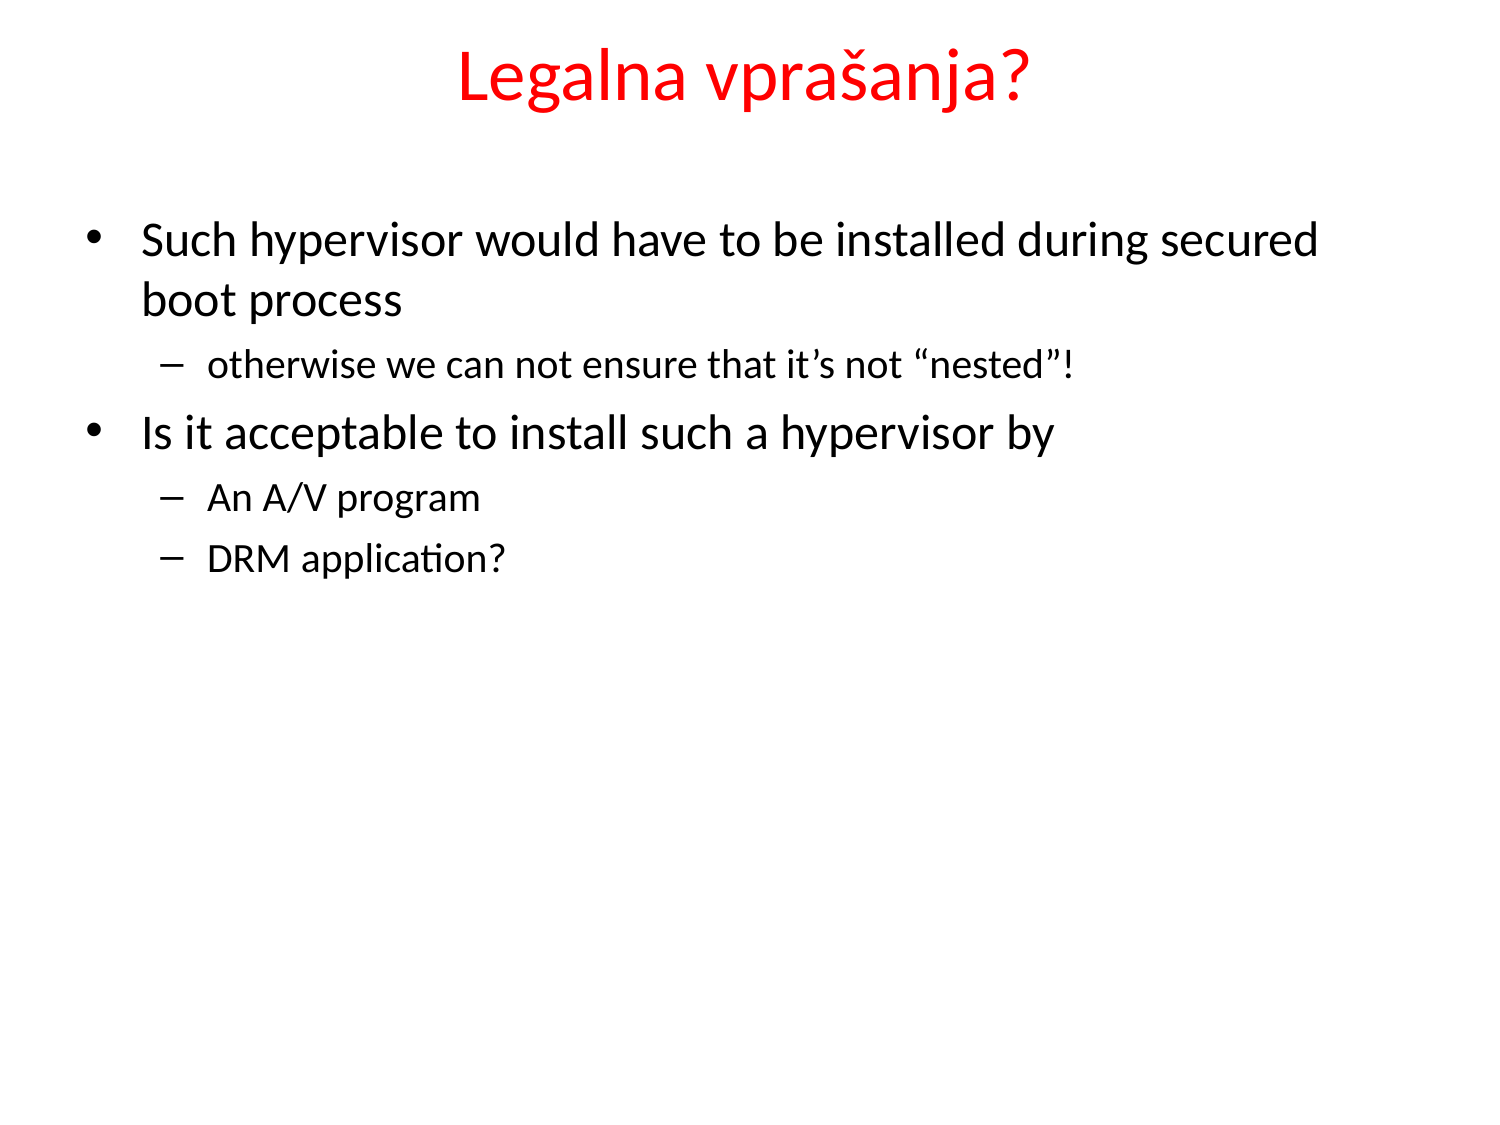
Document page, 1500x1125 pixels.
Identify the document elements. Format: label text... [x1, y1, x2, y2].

list Such hypervisor would have to be installed during secured boot process otherwise we can not ensure that it’s not “nested”! Is it acceptable to install such a hypervisor by An A/V program DRM application? [70, 199, 1421, 942]
title Legalna vprašanja? [70, 0, 1421, 141]
